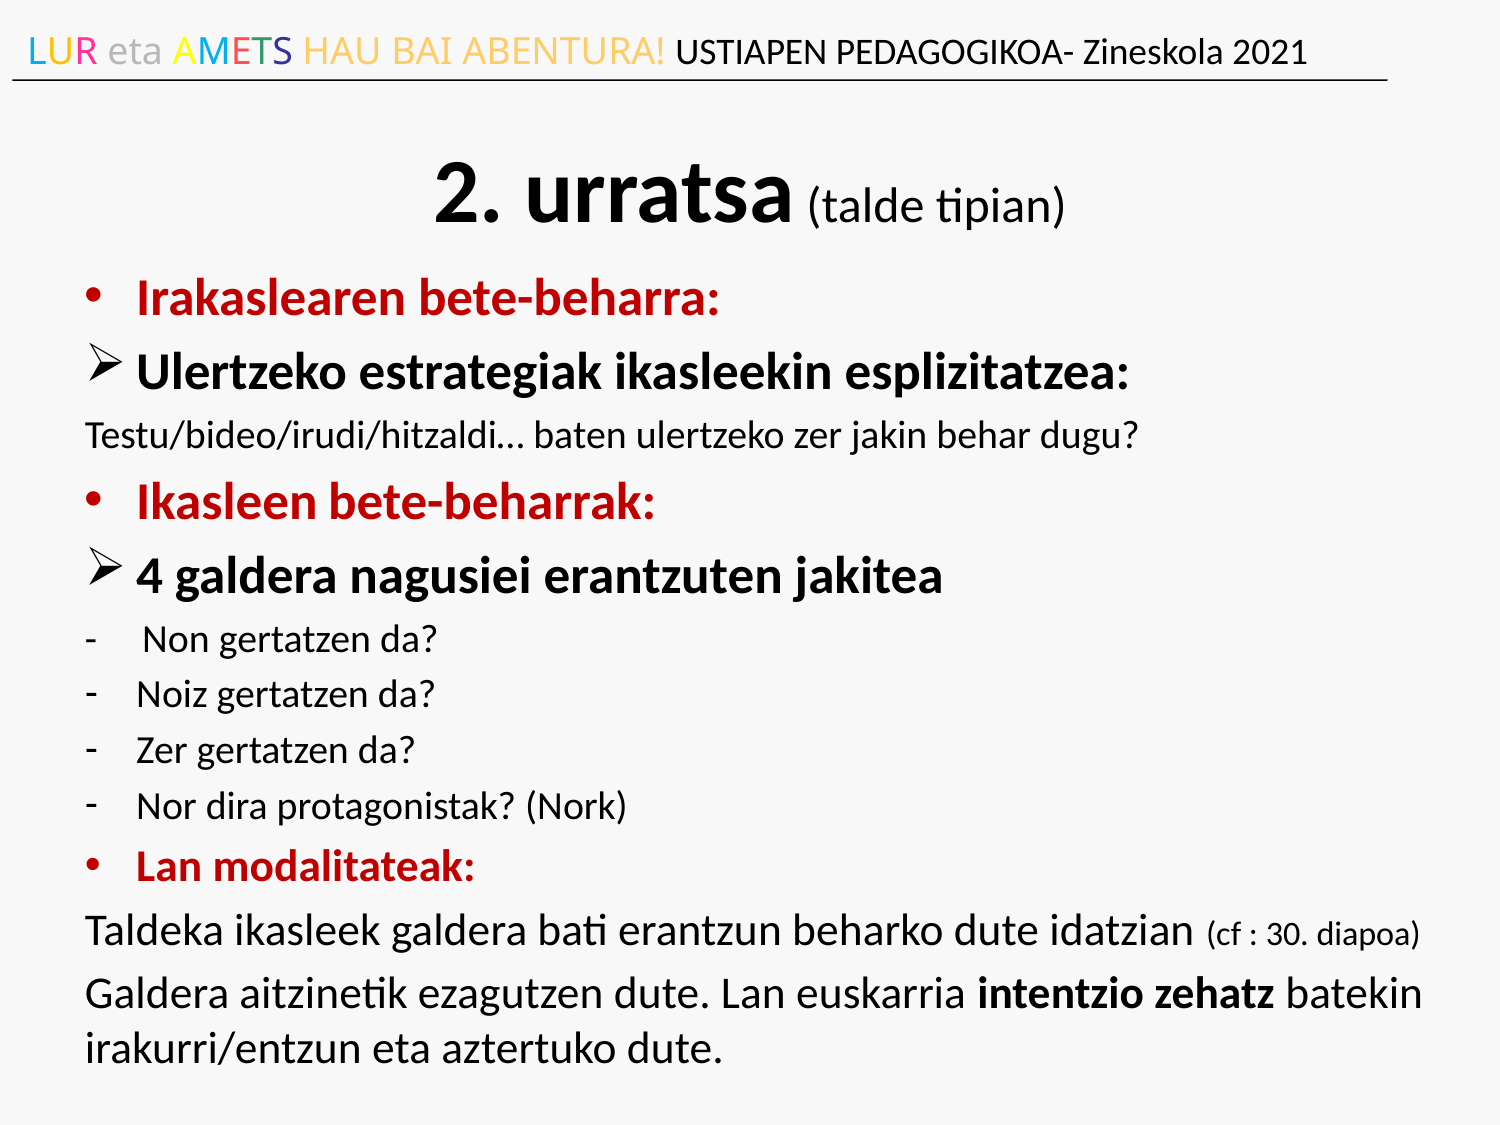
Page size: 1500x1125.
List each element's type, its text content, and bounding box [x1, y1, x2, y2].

text_box LUR eta AMETS HAU BAI ABENTURA! USTIAPEN PEDAGOGIKOA- Zineskola 2021 [12, 19, 1424, 80]
title 2. urratsa (talde tipian) [75, 92, 1425, 255]
list Irakaslearen bete-beharra: Ulertzeko estrategiak ikasleekin esplizitatzea: Testu/bideo/irudi/hitzaldi… baten ulertzeko zer jakin behar dugu? Ikasleen bete-beharrak: 4 galdera nagusiei erantzuten jakitea - Non gertatzen da? Noiz gertatzen da? Zer gertatzen da? Nor dira protagonistak? (Nork) Lan modalitateak: Taldeka ikasleek galdera bati erantzun beharko dute idatzian (cf : 30. diapoa) Galdera aitzinetik ezagutzen dute. Lan euskarria intentzio zehatz batekin irakurri/entzun eta aztertuko dute. [70, 255, 1441, 1125]
